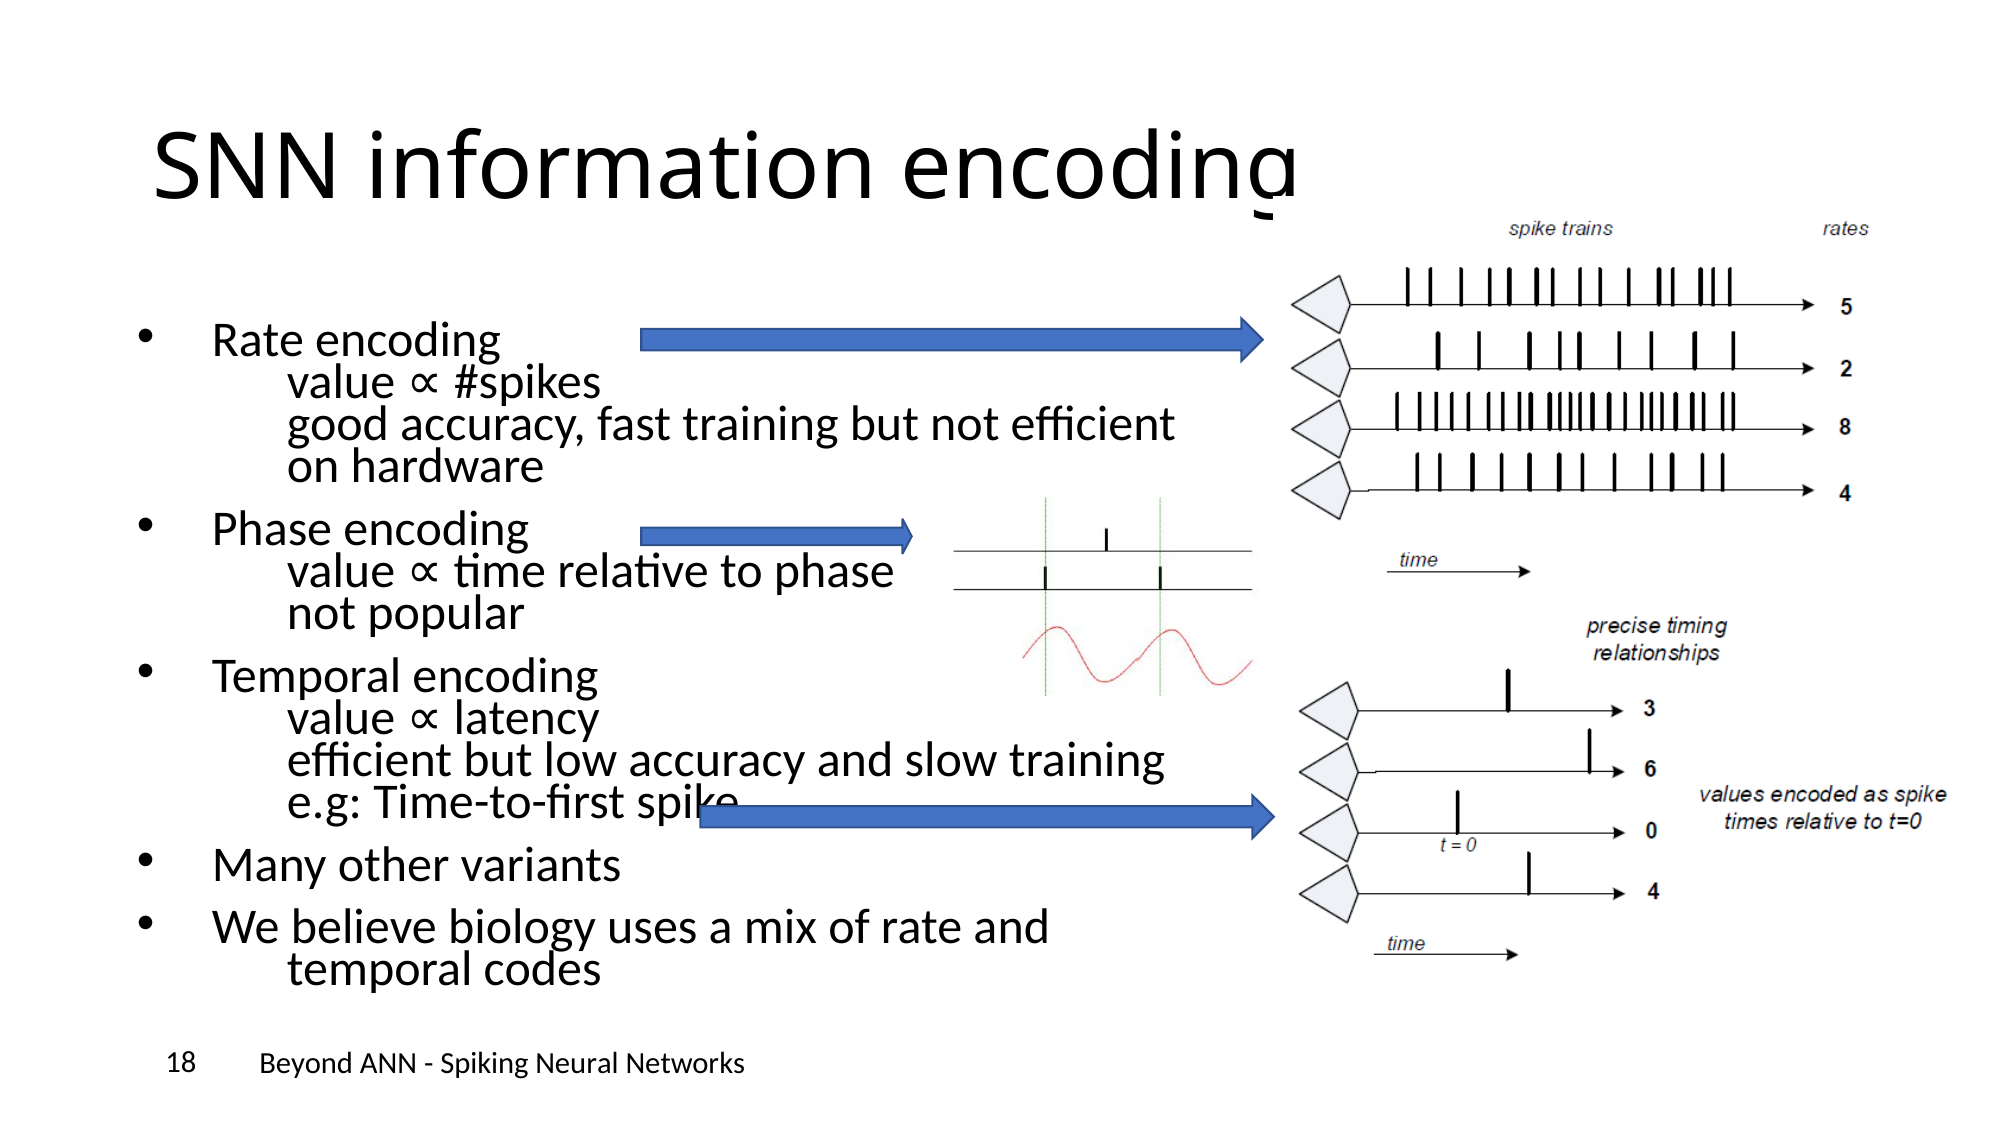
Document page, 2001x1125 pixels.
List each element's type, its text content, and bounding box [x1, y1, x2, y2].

picture [943, 487, 1269, 703]
text_box Beyond ANN - Spiking Neural Networks [259, 998, 1800, 1125]
text_box [641, 318, 1263, 362]
text_box [641, 518, 912, 554]
picture [1273, 196, 1955, 993]
text_box [0, 997, 244, 1123]
list Rate encoding value ∝ #spikes good accuracy, fast training but not efficient on hardware Phase encoding value ∝ time relative to phase not popular Temporal encoding value ∝ latency efficient but low accuracy and slow training e.g: Time-to-first spike Many other variants We believe biology uses a mix of rate and temporal codes [121, 315, 1196, 1052]
text_box [700, 795, 1274, 839]
title SNN information encoding [137, 59, 1863, 278]
